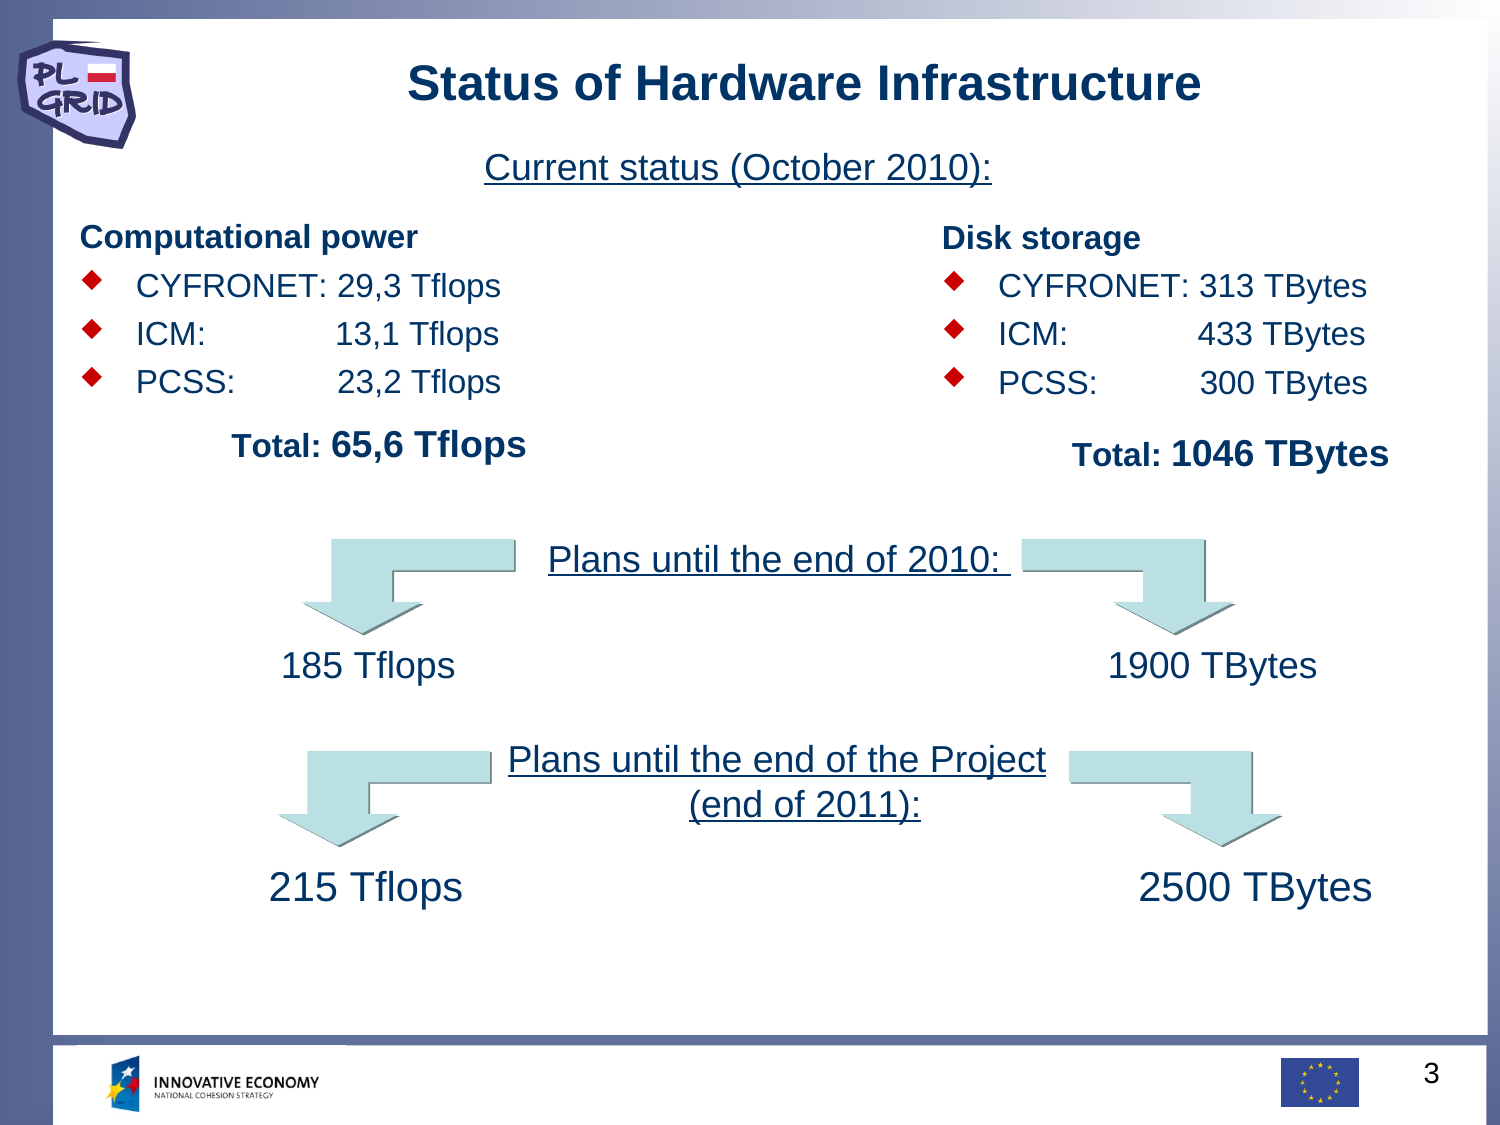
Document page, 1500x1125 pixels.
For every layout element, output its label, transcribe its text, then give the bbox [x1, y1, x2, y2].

text_box Disk storage CYFRONET: 313 TBytes ICM: 433 TBytes PCSS: 300 TBytes [927, 208, 1400, 409]
text_box Plans until the end of 2010: [476, 527, 1083, 588]
text_box 215 Tflops [253, 851, 479, 918]
text_box [1021, 538, 1235, 634]
text_box Current status (October 2010): [413, 135, 1064, 197]
text_box <numer> [1104, 1046, 1455, 1125]
text_box Plans until the end of the Project (end of 2011): [462, 727, 1092, 834]
title Status of Hardware Infrastructure [162, 42, 1447, 145]
text_box Total: 1046 TBytes [1057, 420, 1424, 482]
text_box [301, 538, 514, 634]
text_box 2500 TBytes [1123, 851, 1388, 918]
text_box 185 Tflops [265, 633, 471, 694]
text_box [277, 750, 490, 846]
text_box Total: 65,6 Tflops [216, 412, 542, 473]
picture [0, 0, 1500, 1125]
text_box Computational power CYFRONET: 29,3 Tflops ICM: 13,1 Tflops PCSS: 23,2 Tflops [64, 207, 673, 410]
text_box [1068, 750, 1282, 846]
text_box 1900 TBytes [1092, 633, 1333, 694]
